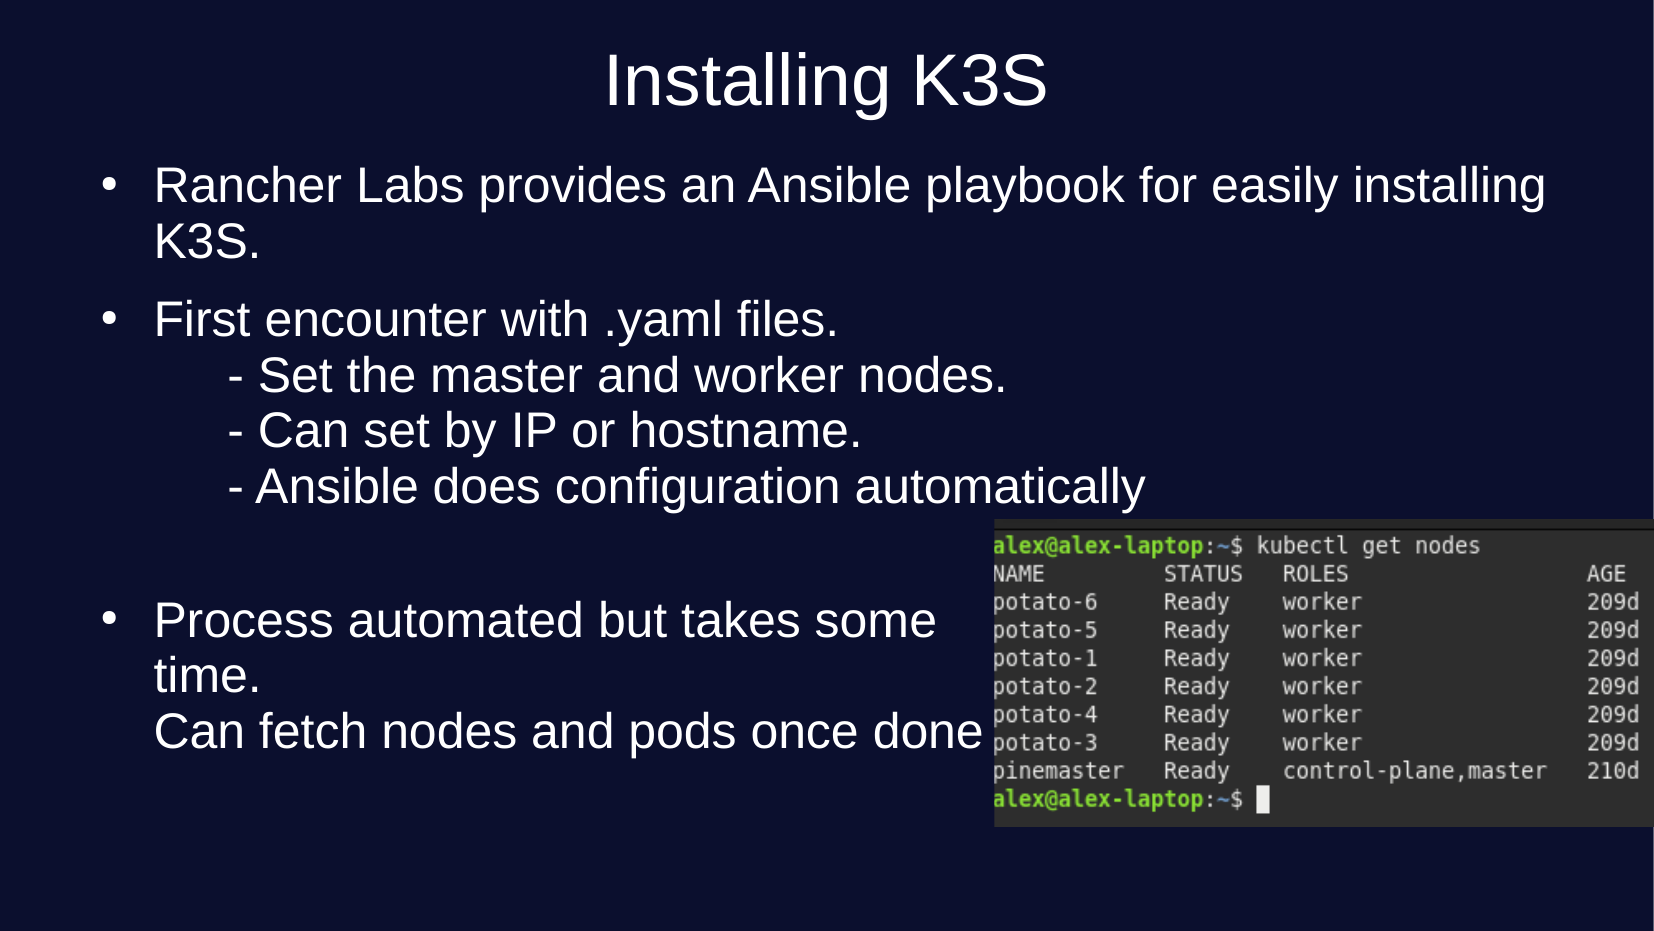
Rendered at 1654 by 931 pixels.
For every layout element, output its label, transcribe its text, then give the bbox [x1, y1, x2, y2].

list Rancher Labs provides an Ansible playbook for easily installing K3S. First encounter with .yaml files. - Set the master and worker nodes. - Can set by IP or hostname. - Ansible does configuration automatically Process automated but takes some time. Can fetch nodes and pods once done [82, 157, 1576, 878]
title Installing K3S [82, 37, 1571, 124]
picture [0, 0, 1654, 931]
